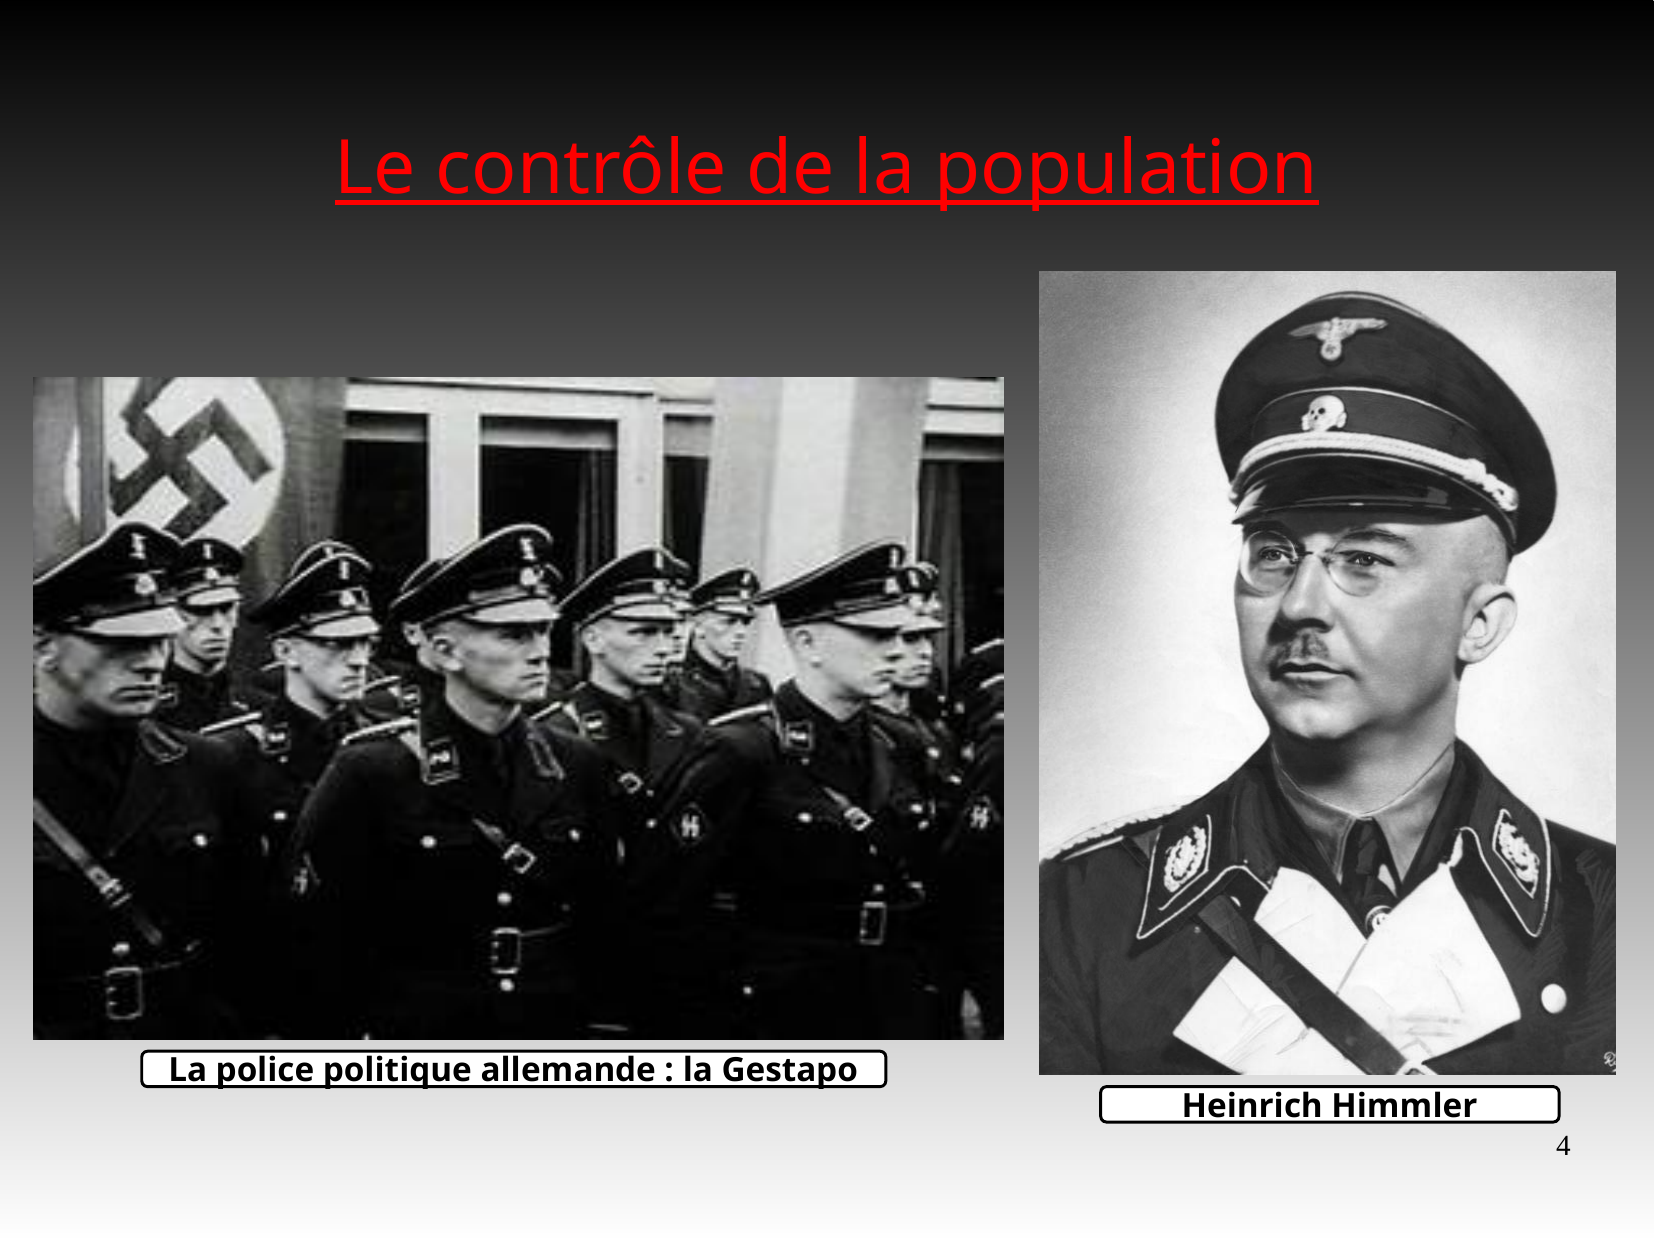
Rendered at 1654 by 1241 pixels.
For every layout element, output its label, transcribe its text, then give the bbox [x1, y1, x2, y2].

text_box La police politique allemande : la Gestapo [141, 1051, 886, 1087]
picture [1039, 271, 1616, 1075]
text_box Le contrôle de la population [0, 106, 1654, 227]
text_box Heinrich Himmler [1100, 1086, 1560, 1123]
picture [33, 377, 1004, 1040]
